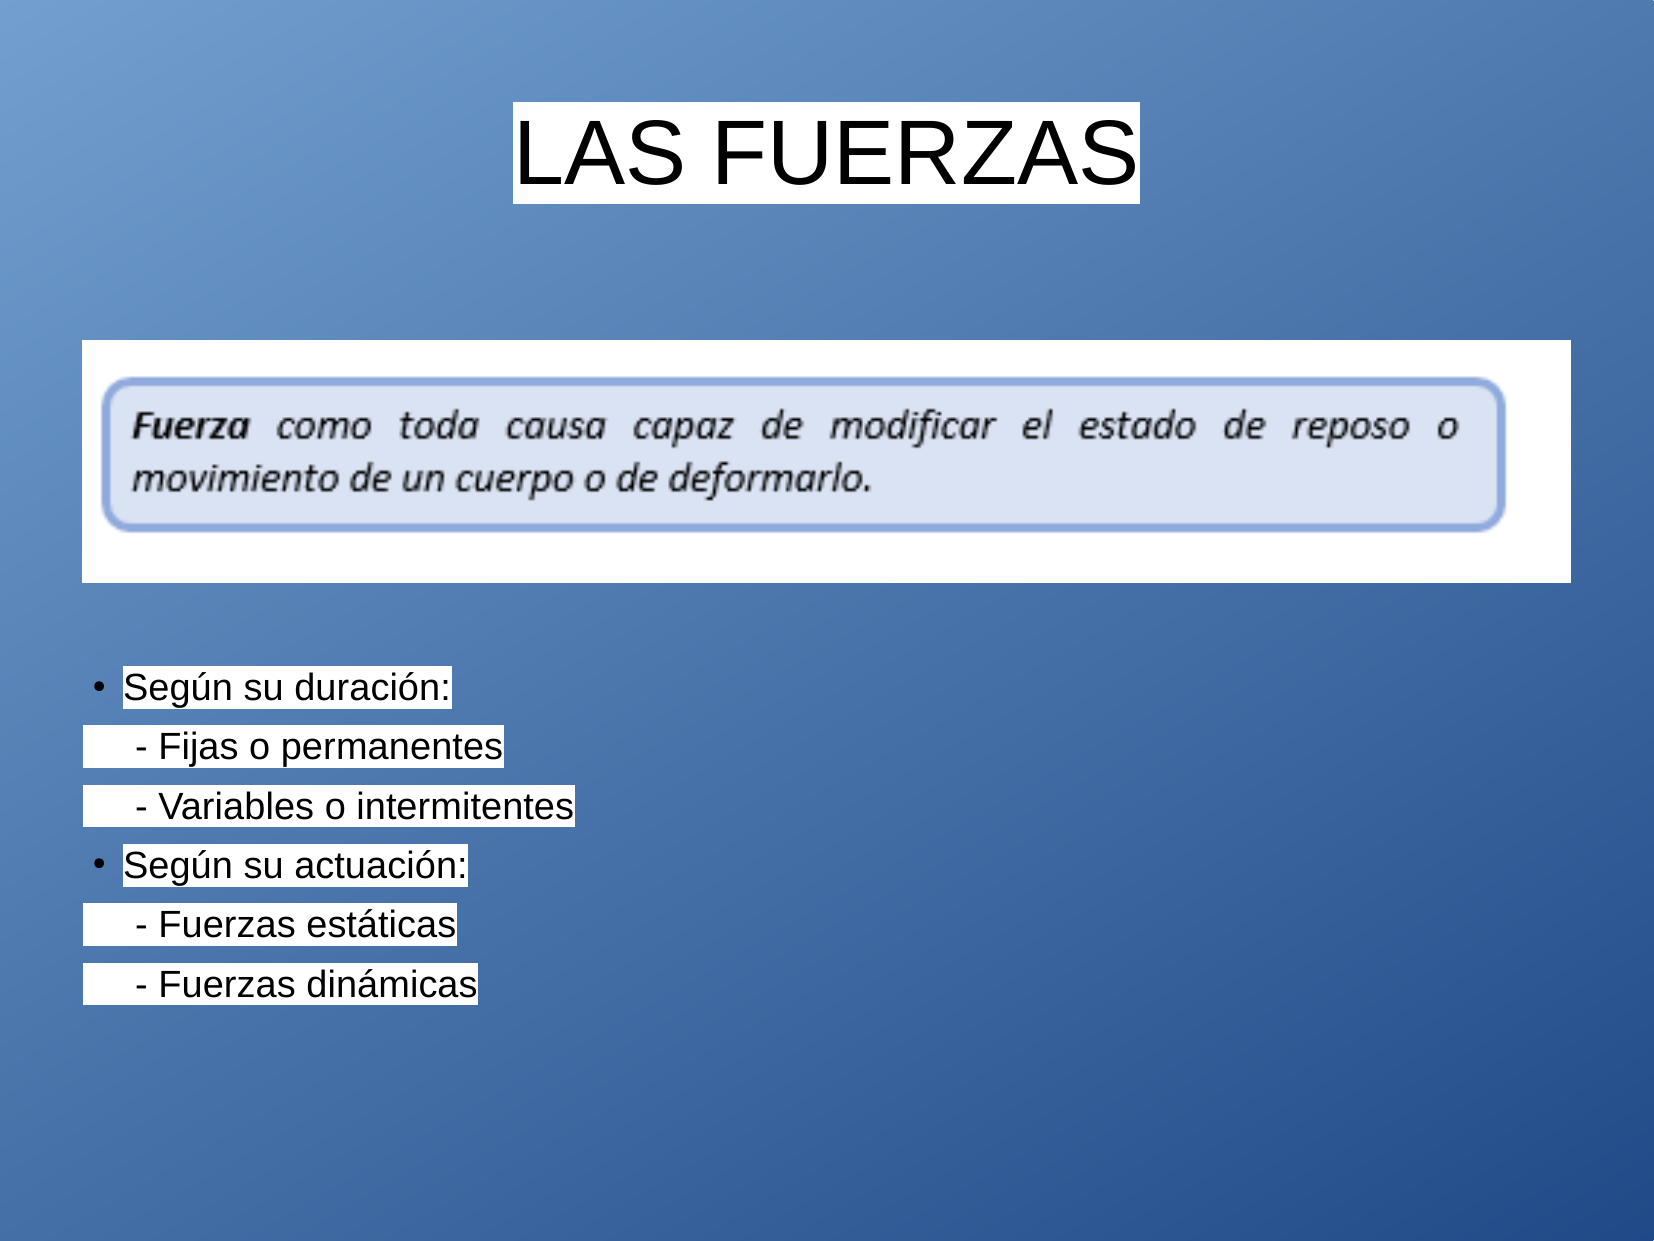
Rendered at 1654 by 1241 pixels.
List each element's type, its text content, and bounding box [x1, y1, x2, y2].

title LAS FUERZAS [82, 49, 1571, 257]
list Según su duración: - Fijas o permanentes - Variables o intermitentes Según su actuación: - Fuerzas estáticas - Fuerzas dinámicas [82, 665, 1571, 1009]
picture [82, 340, 1571, 583]
